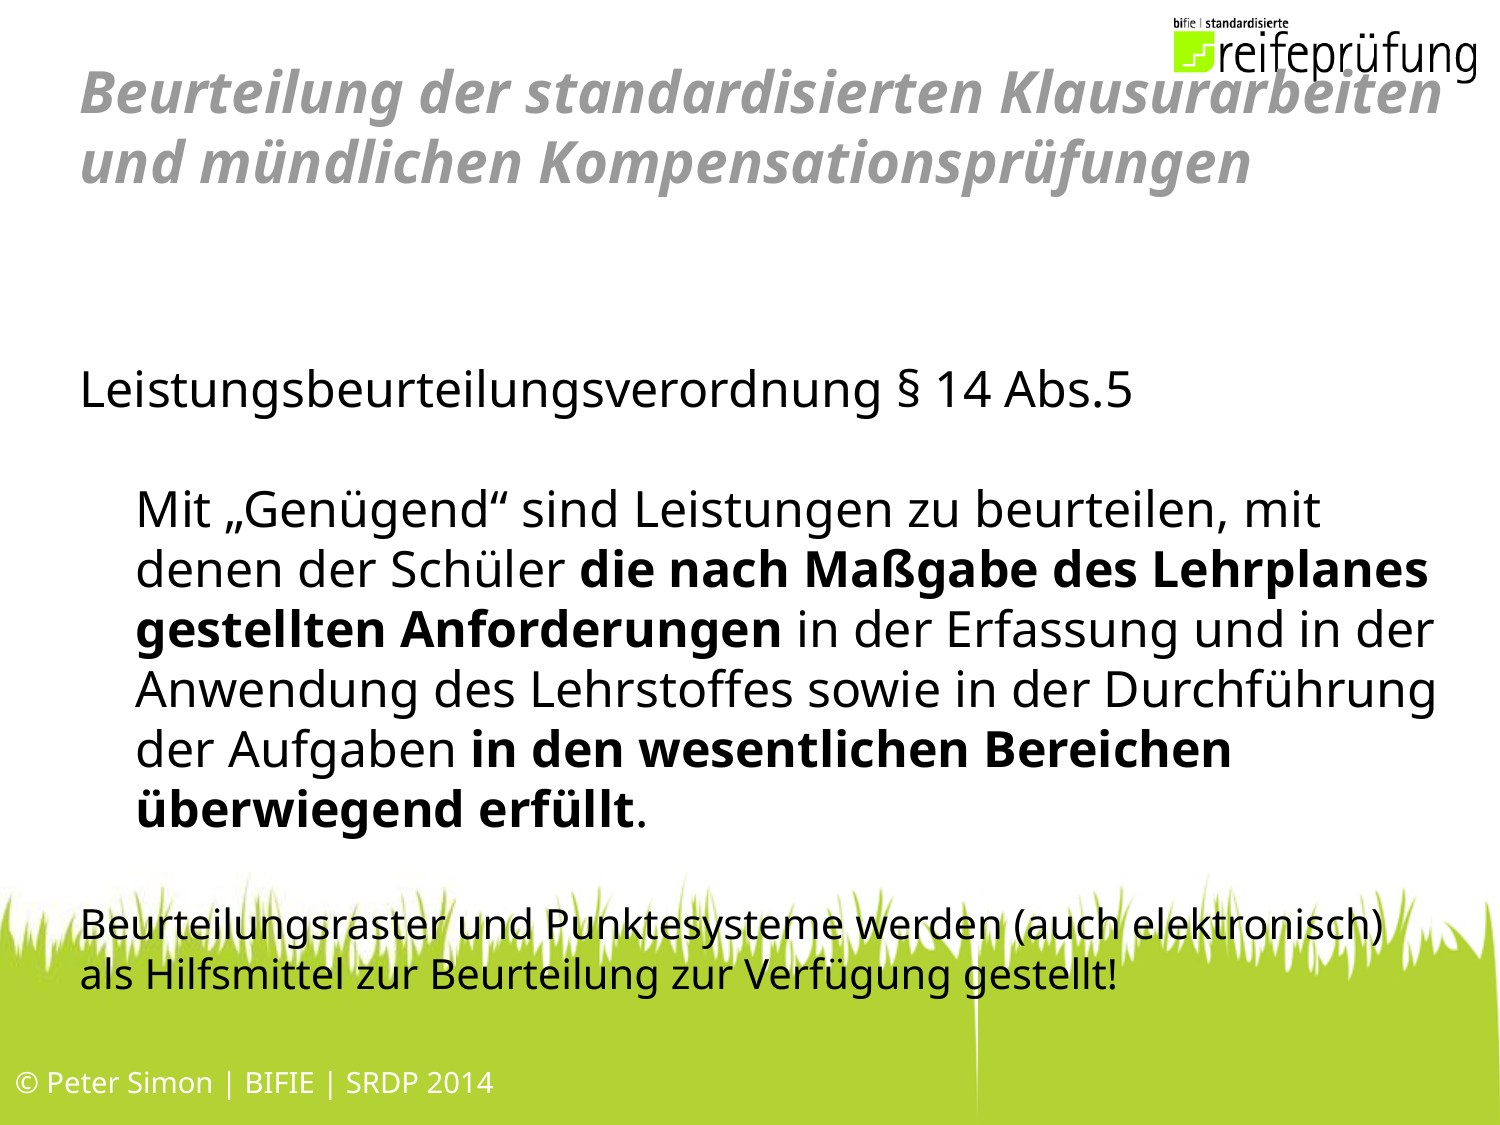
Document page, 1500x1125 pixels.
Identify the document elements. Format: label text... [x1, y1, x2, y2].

picture [0, 872, 1500, 1125]
list Leistungsbeurteilungsverordnung § 14 Abs.5 Mit „Genügend“ sind Leistungen zu beurteilen, mit denen der Schüler die nach Maßgabe des Lehrplanes gestellten Anforderungen in der Erfassung und in der Anwendung des Lehrstoffes sowie in der Durchführung der Aufgaben in den wesentlichen Bereichen überwiegend erfüllt. Beurteilungsraster und Punktesysteme werden (auch elektronisch) als Hilfsmittel zur Beurteilung zur Verfügung gestellt! [64, 350, 1459, 1005]
title Beurteilung der standardisierten Klausurarbeiten und mündlichen Kompensationsprüfungen [64, 42, 1459, 208]
picture [1172, 14, 1476, 86]
